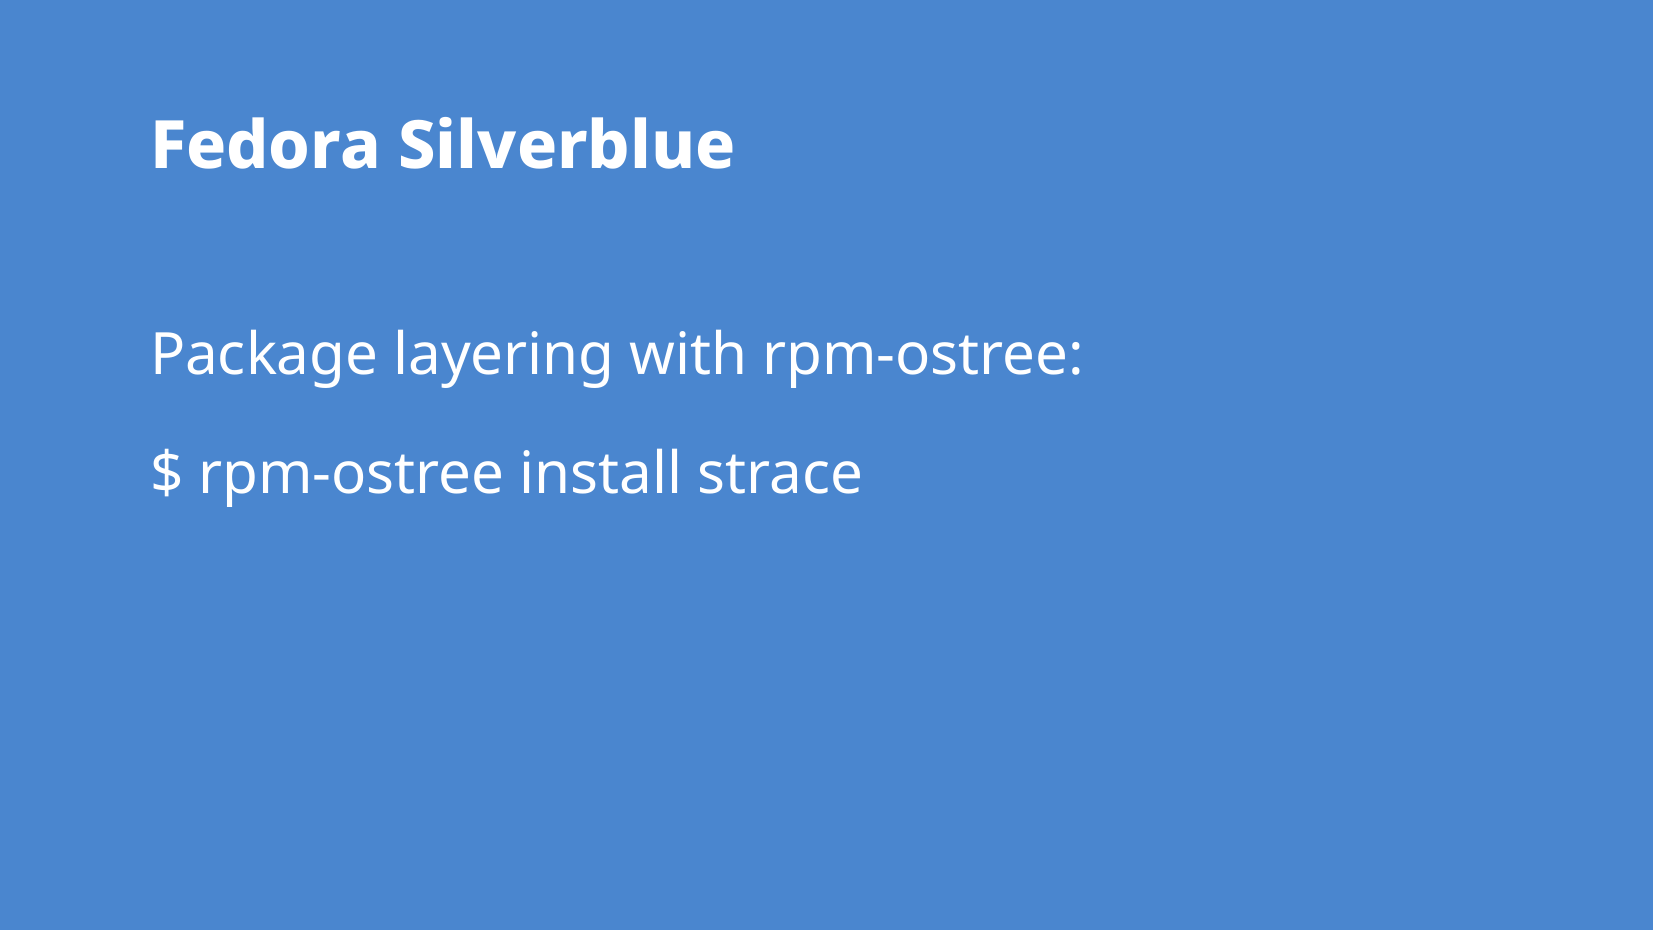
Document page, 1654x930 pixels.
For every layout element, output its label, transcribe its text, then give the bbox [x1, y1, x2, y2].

subtitle Package layering with rpm-ostree: $ rpm-ostree install strace [150, 272, 1501, 812]
title Fedora Silverblue [150, 107, 1501, 188]
